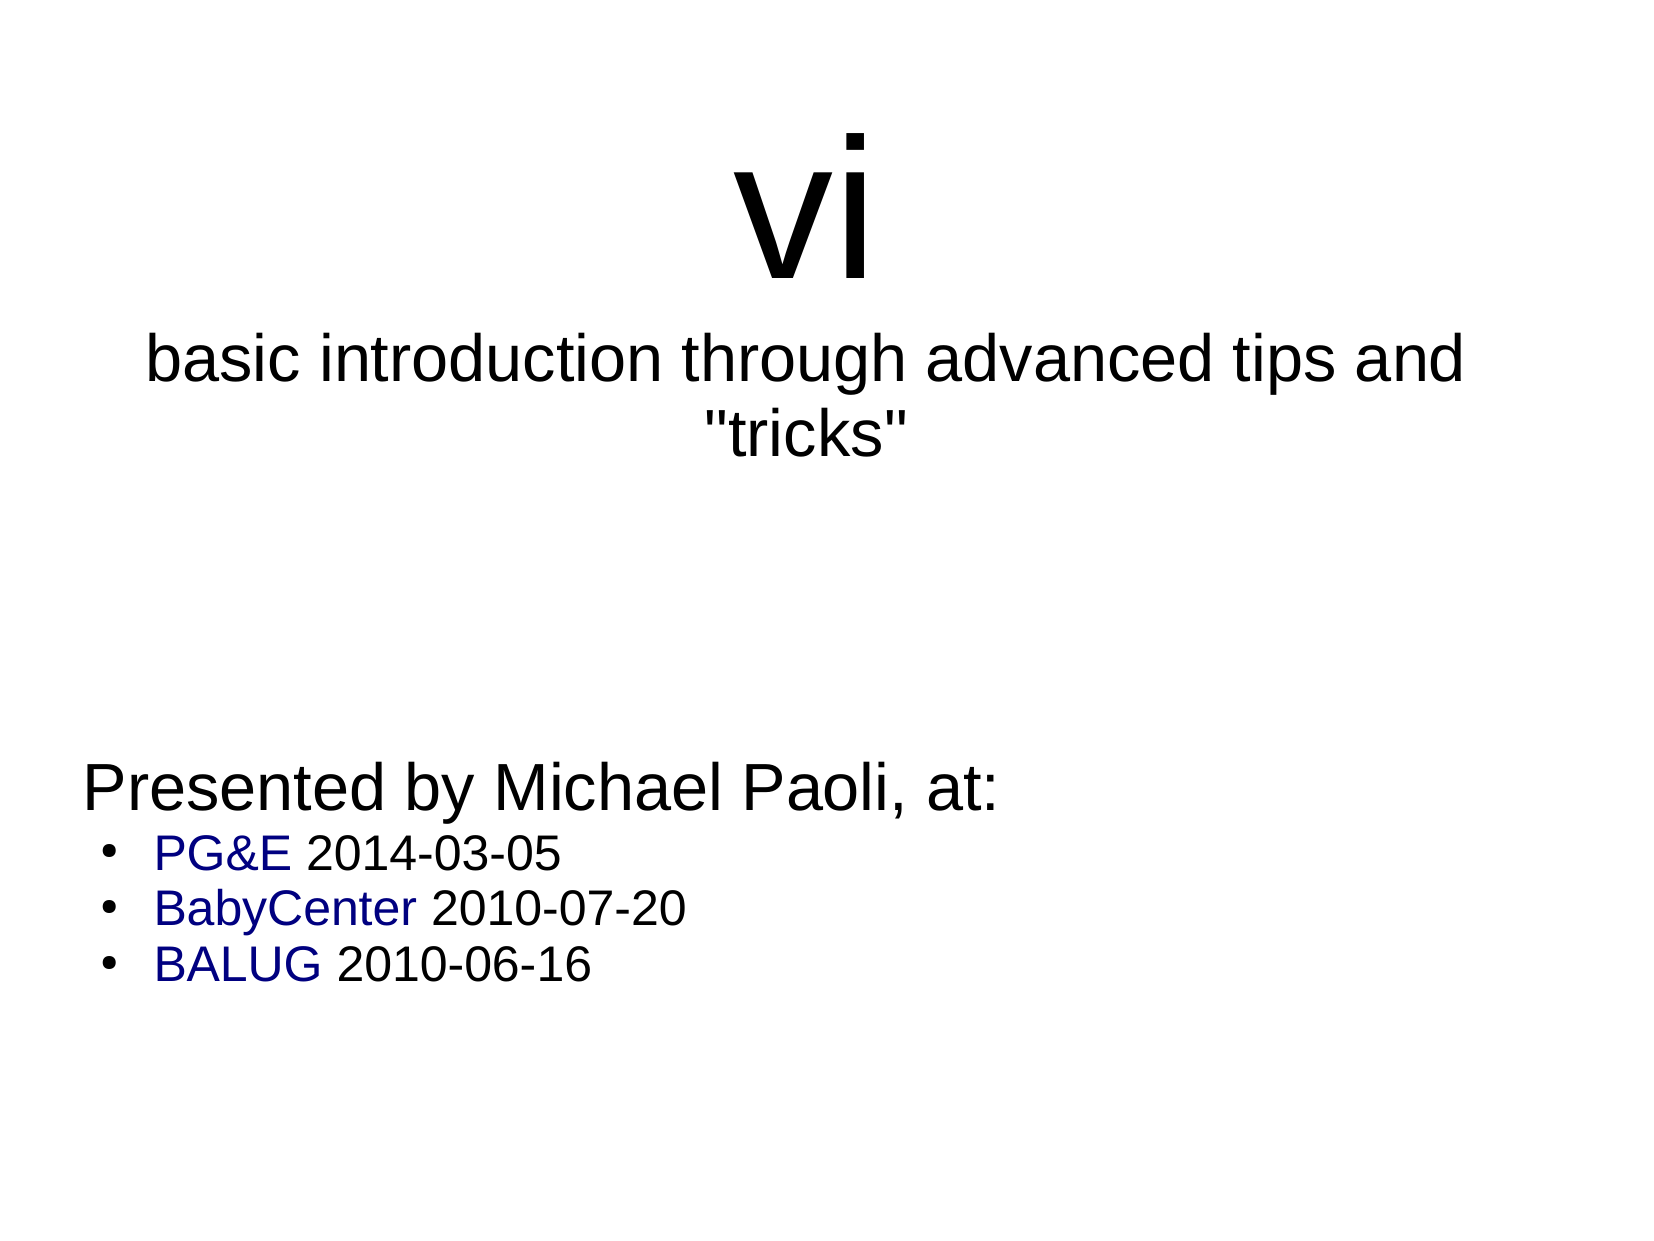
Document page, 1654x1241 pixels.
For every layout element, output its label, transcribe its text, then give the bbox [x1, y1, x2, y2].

list Presented by Michael Paoli, at: PG&E 2014-03-05 BabyCenter 2010-07-20 BALUG 2010-06-16 [82, 750, 1571, 1109]
title vi basic introduction through advanced tips and "tricks" [75, 97, 1538, 471]
